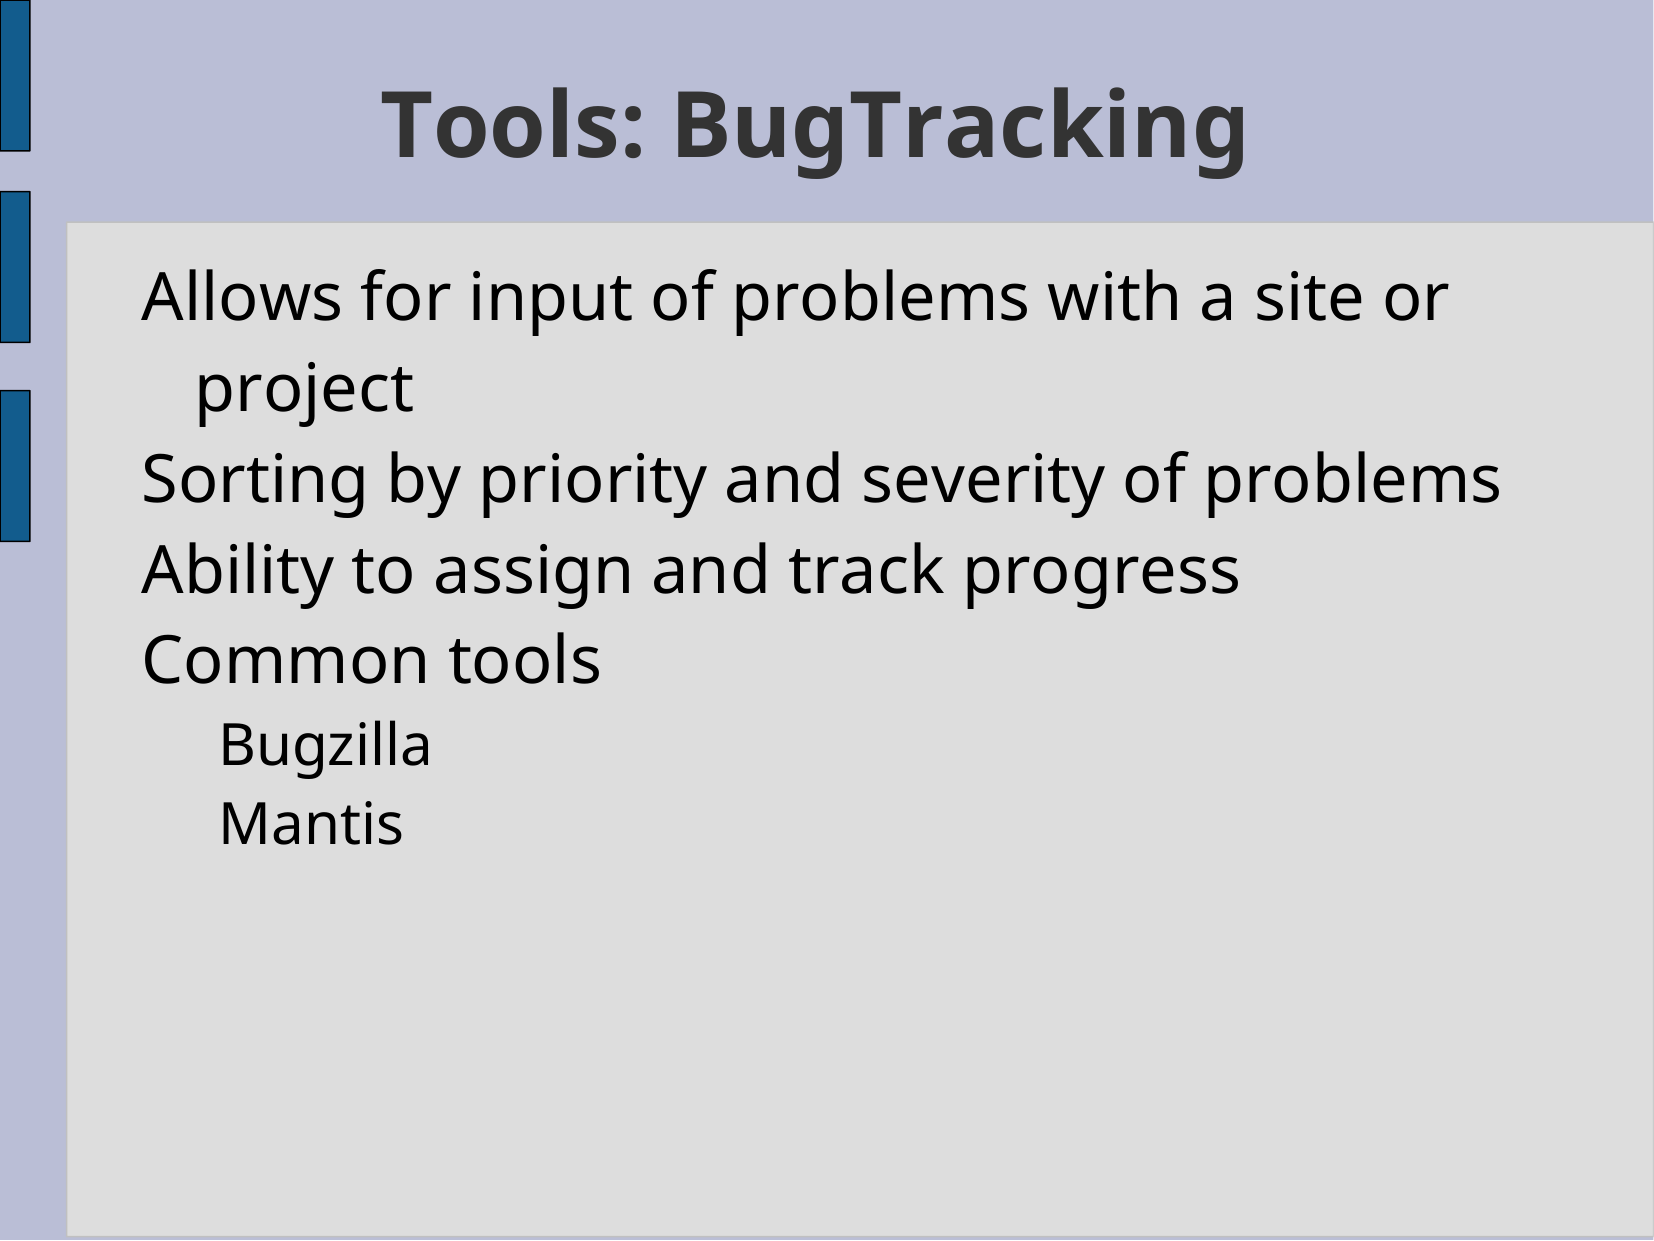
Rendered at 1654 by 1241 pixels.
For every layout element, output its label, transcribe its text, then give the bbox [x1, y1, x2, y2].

title Tools: BugTracking [121, 19, 1534, 224]
list Allows for input of problems with a site or project Sorting by priority and severity of problems Ability to assign and track progress Common tools Bugzilla Mantis [124, 249, 1590, 1182]
